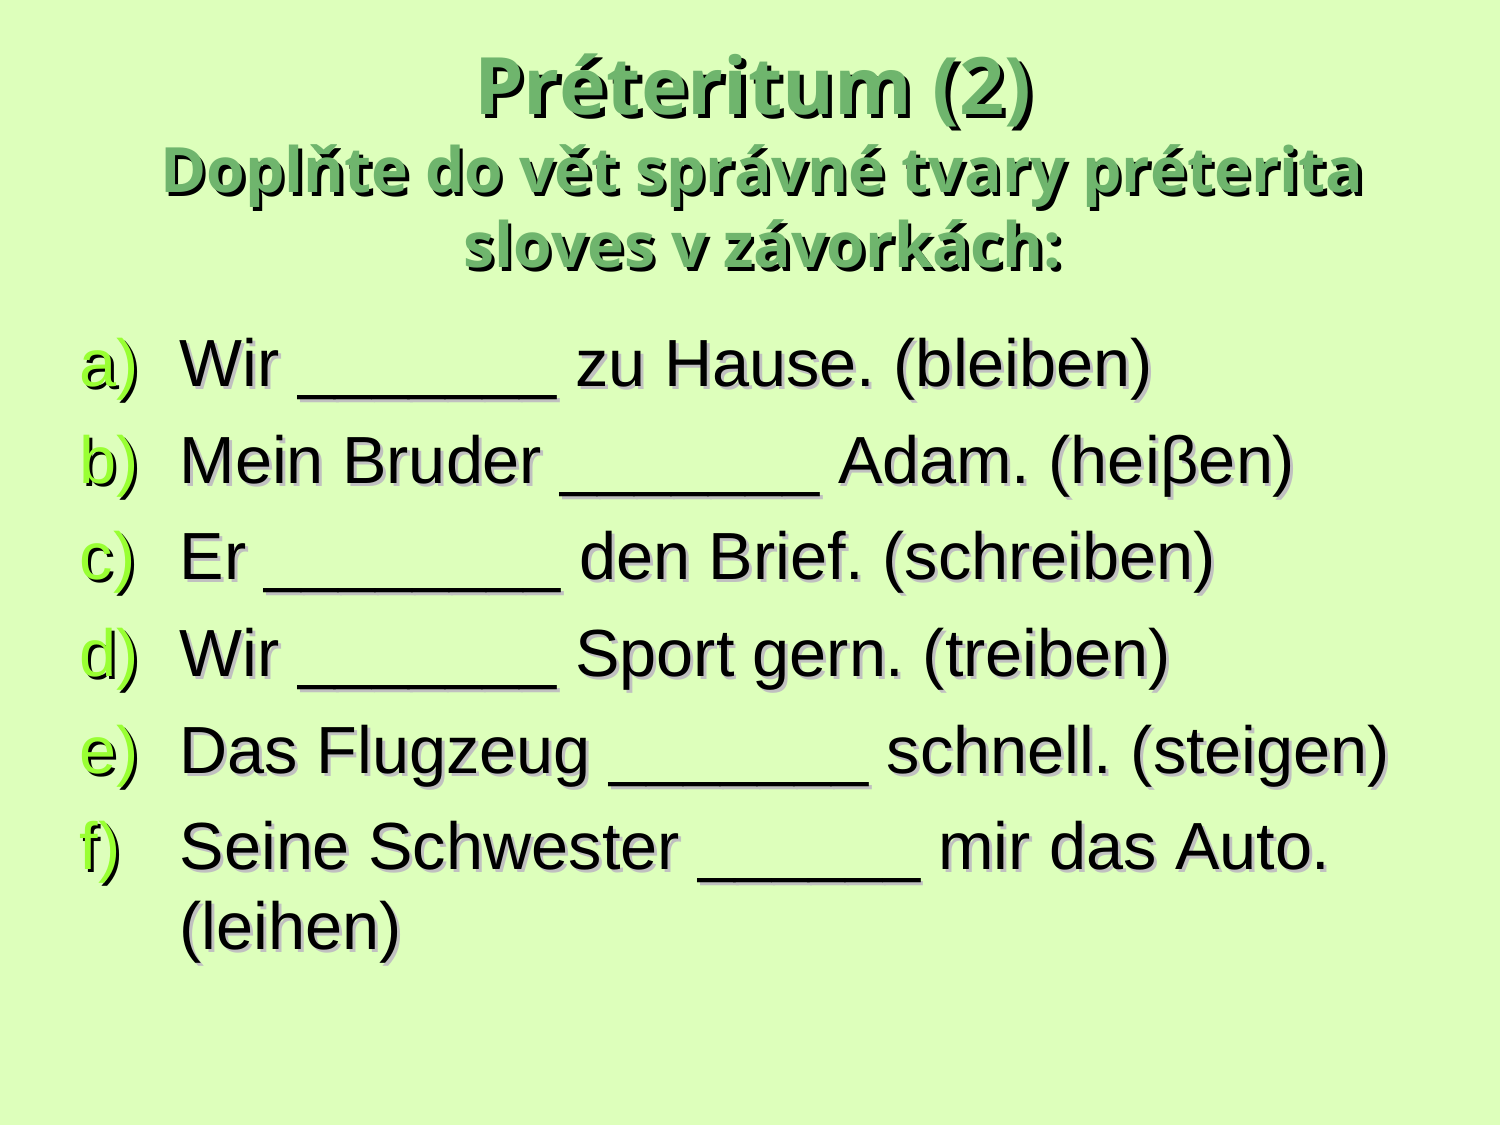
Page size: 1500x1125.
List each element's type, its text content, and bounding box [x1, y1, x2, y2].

title Préteritum (2) Doplňte do vět správné tvary préterita sloves v závorkách: [75, 27, 1451, 288]
list Wir _______ zu Hause. (bleiben) Mein Bruder _______ Adam. (heiβen) Er ________ den Brief. (schreiben) Wir _______ Sport gern. (treiben) Das Flugzeug _______ schnell. (steigen) Seine Schwester ______ mir das Auto. (leihen) [64, 312, 1451, 1083]
